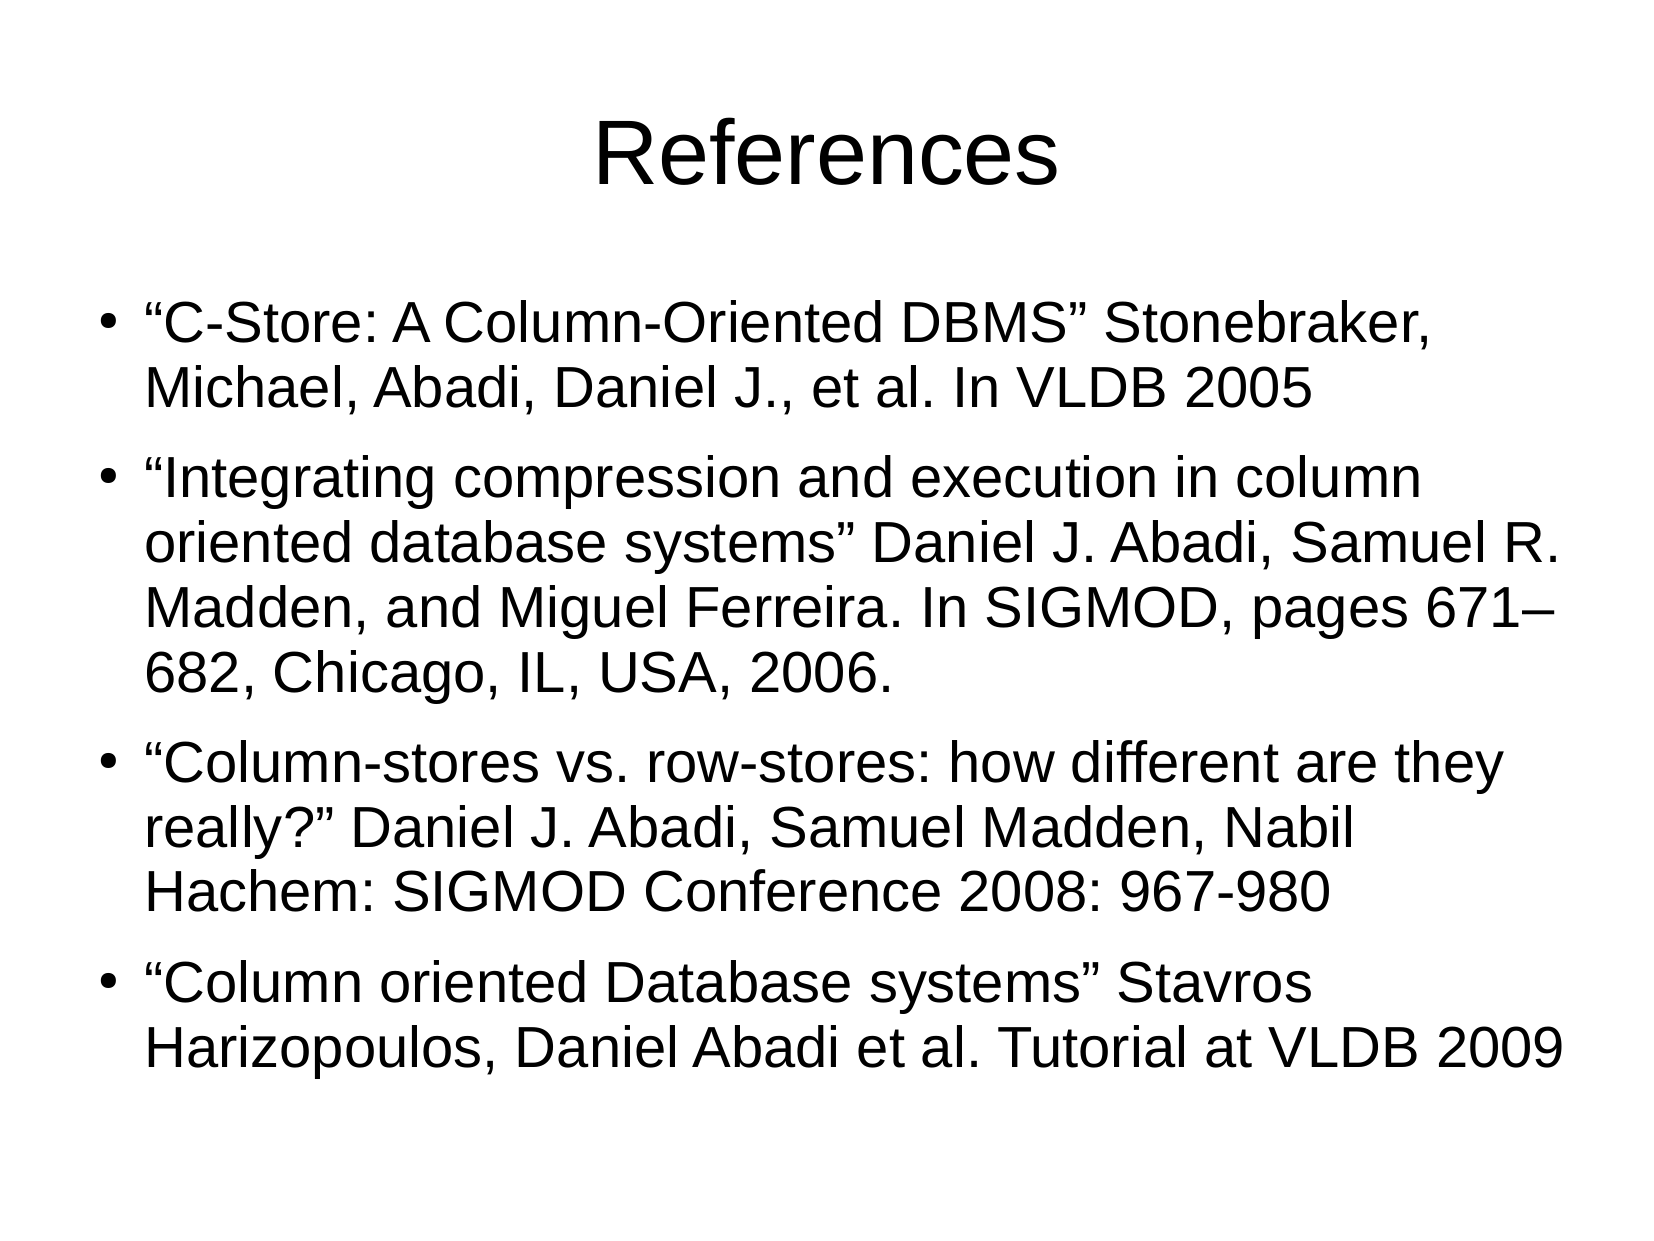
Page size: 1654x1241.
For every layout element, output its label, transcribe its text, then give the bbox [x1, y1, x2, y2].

list “C-Store: A Column-Oriented DBMS” Stonebraker, Michael, Abadi, Daniel J., et al. In VLDB 2005 “Integrating compression and execution in column oriented database systems” Daniel J. Abadi, Samuel R. Madden, and Miguel Ferreira. In SIGMOD, pages 671–682, Chicago, IL, USA, 2006. “Column-stores vs. row-stores: how different are they really?” Daniel J. Abadi, Samuel Madden, Nabil Hachem: SIGMOD Conference 2008: 967-980 “Column oriented Database systems” Stavros Harizopoulos, Daniel Abadi et al. Tutorial at VLDB 2009 [82, 290, 1571, 1109]
title References [82, 56, 1571, 250]
